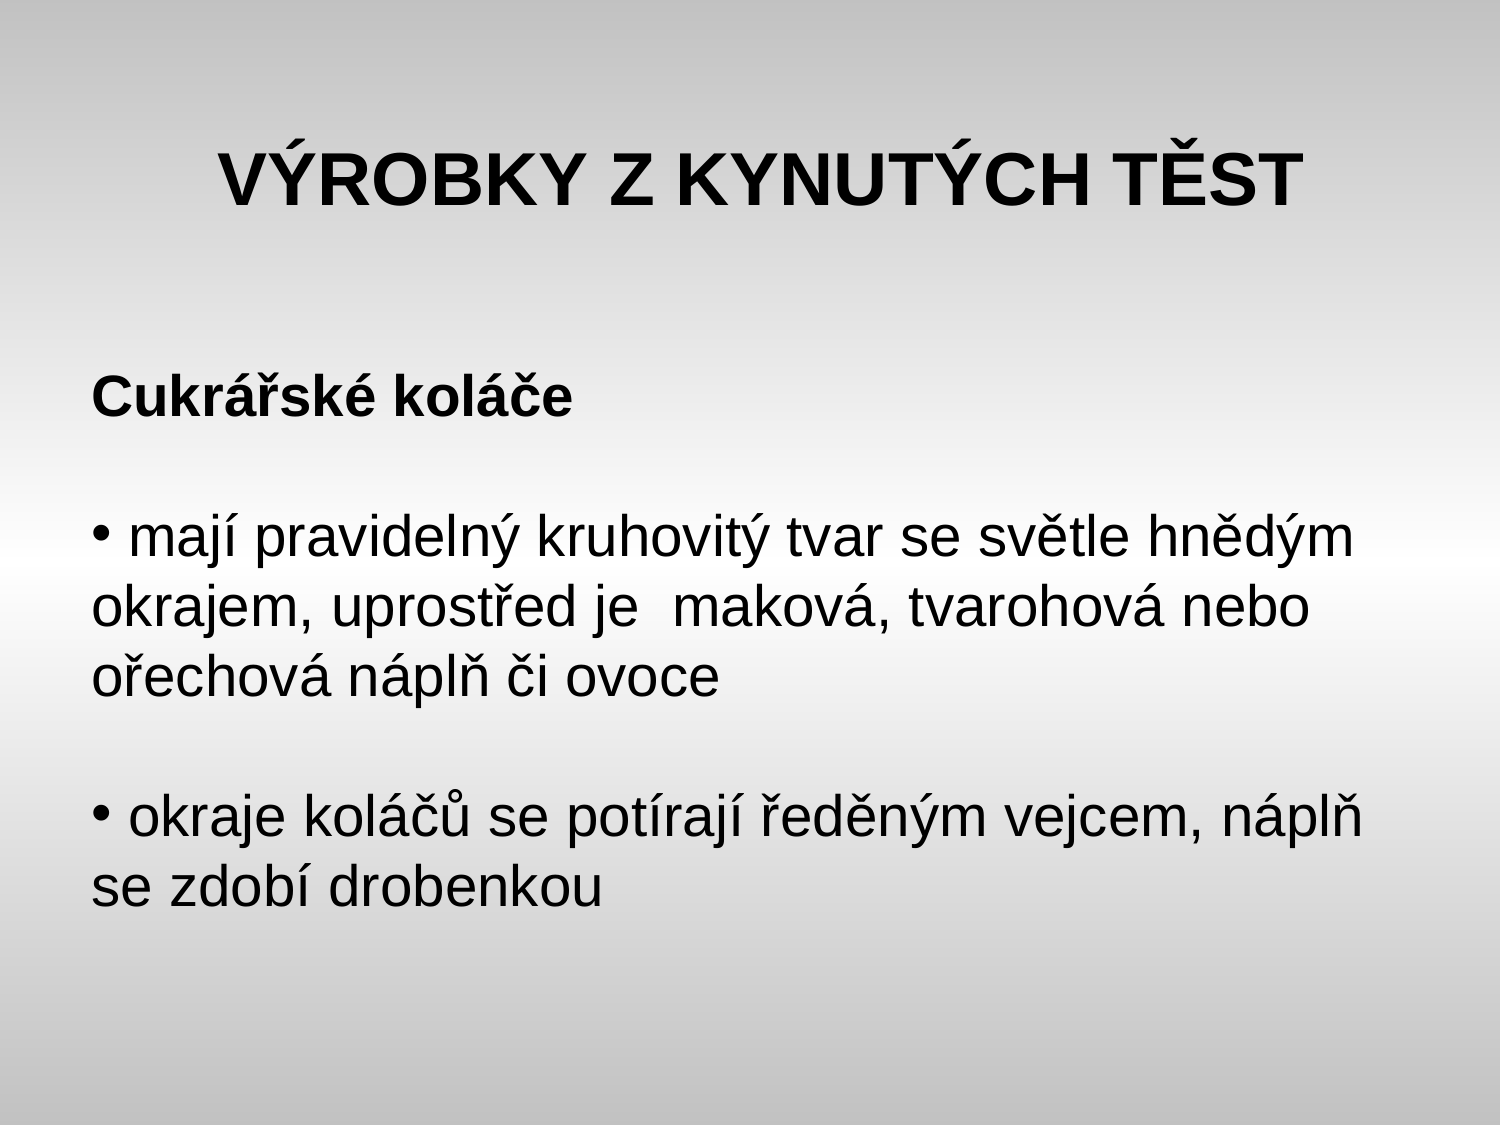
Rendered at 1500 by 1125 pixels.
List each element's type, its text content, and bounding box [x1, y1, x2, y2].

text_box VÝROBKY Z KYNUTÝCH TĚST [88, 101, 1414, 250]
list [75, 62, 1426, 1088]
text_box Cukrářské koláče mají pravidelný kruhovitý tvar se světle hnědým okrajem, uprostřed je maková, tvarohová nebo ořechová náplň či ovoce okraje koláčů se potírají ředěným vejcem, náplň se zdobí drobenkou [76, 350, 1400, 918]
